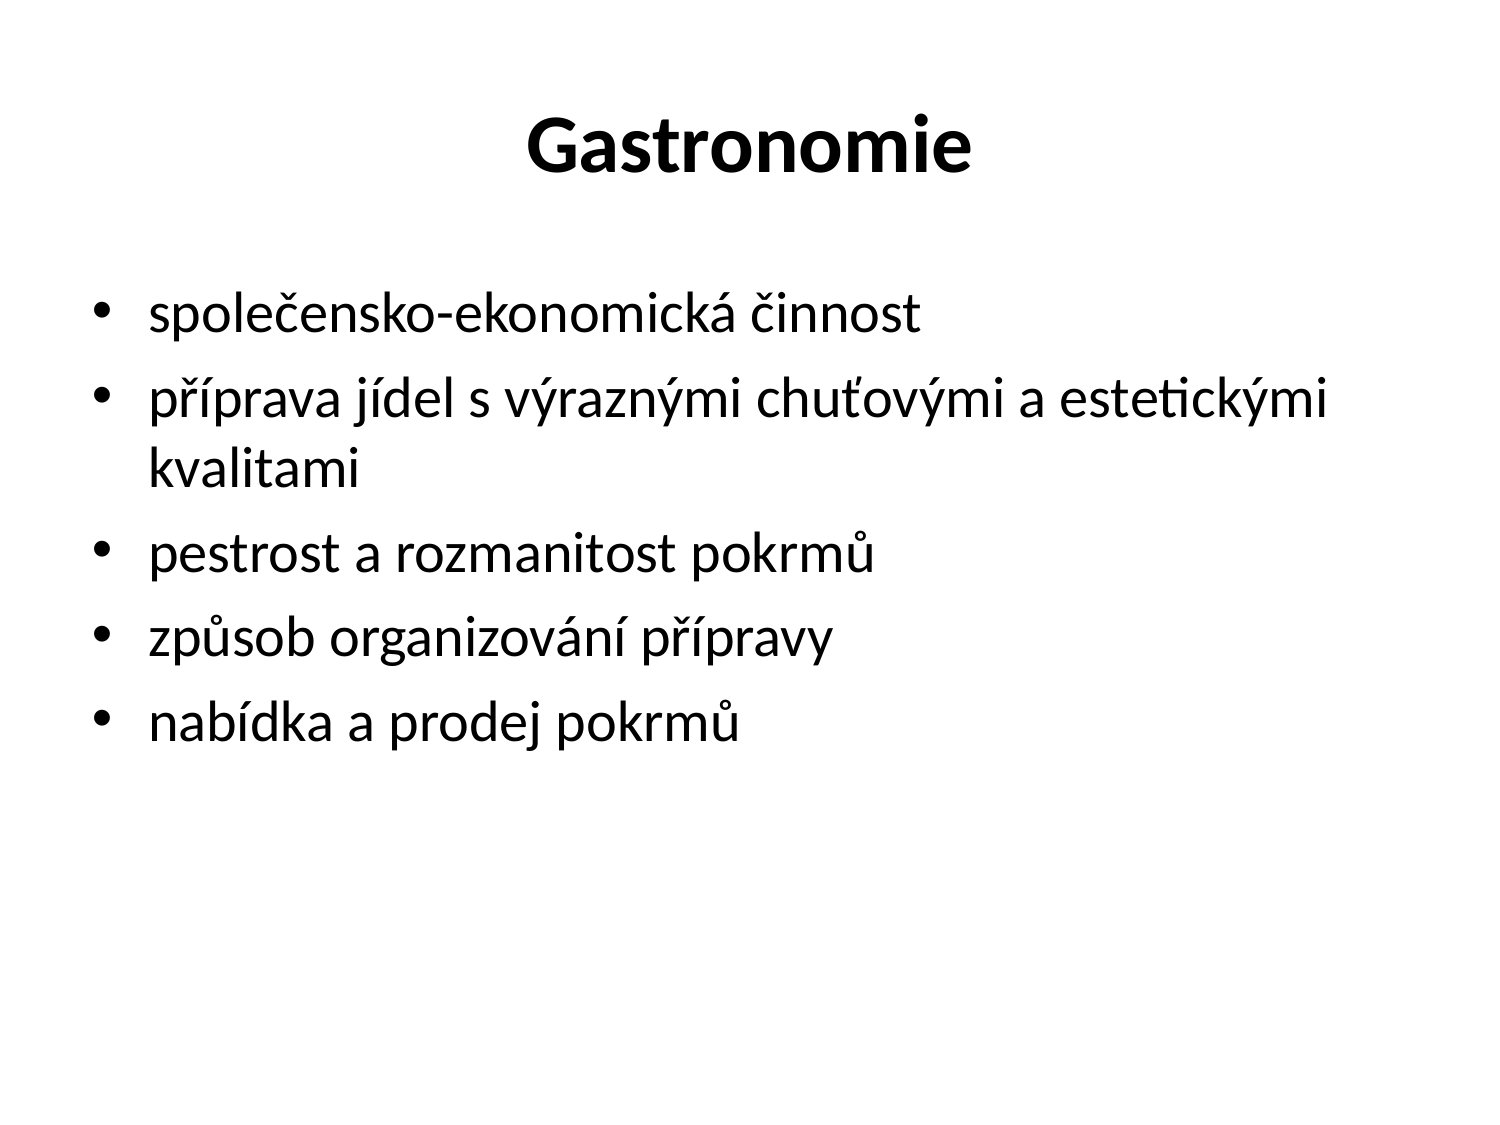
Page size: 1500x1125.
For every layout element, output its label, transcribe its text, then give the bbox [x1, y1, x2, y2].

list společensko-ekonomická činnost příprava jídel s výraznými chuťovými a estetickými kvalitami pestrost a rozmanitost pokrmů způsob organizování přípravy nabídka a prodej pokrmů [76, 267, 1427, 1010]
title Gastronomie [75, 45, 1426, 233]
